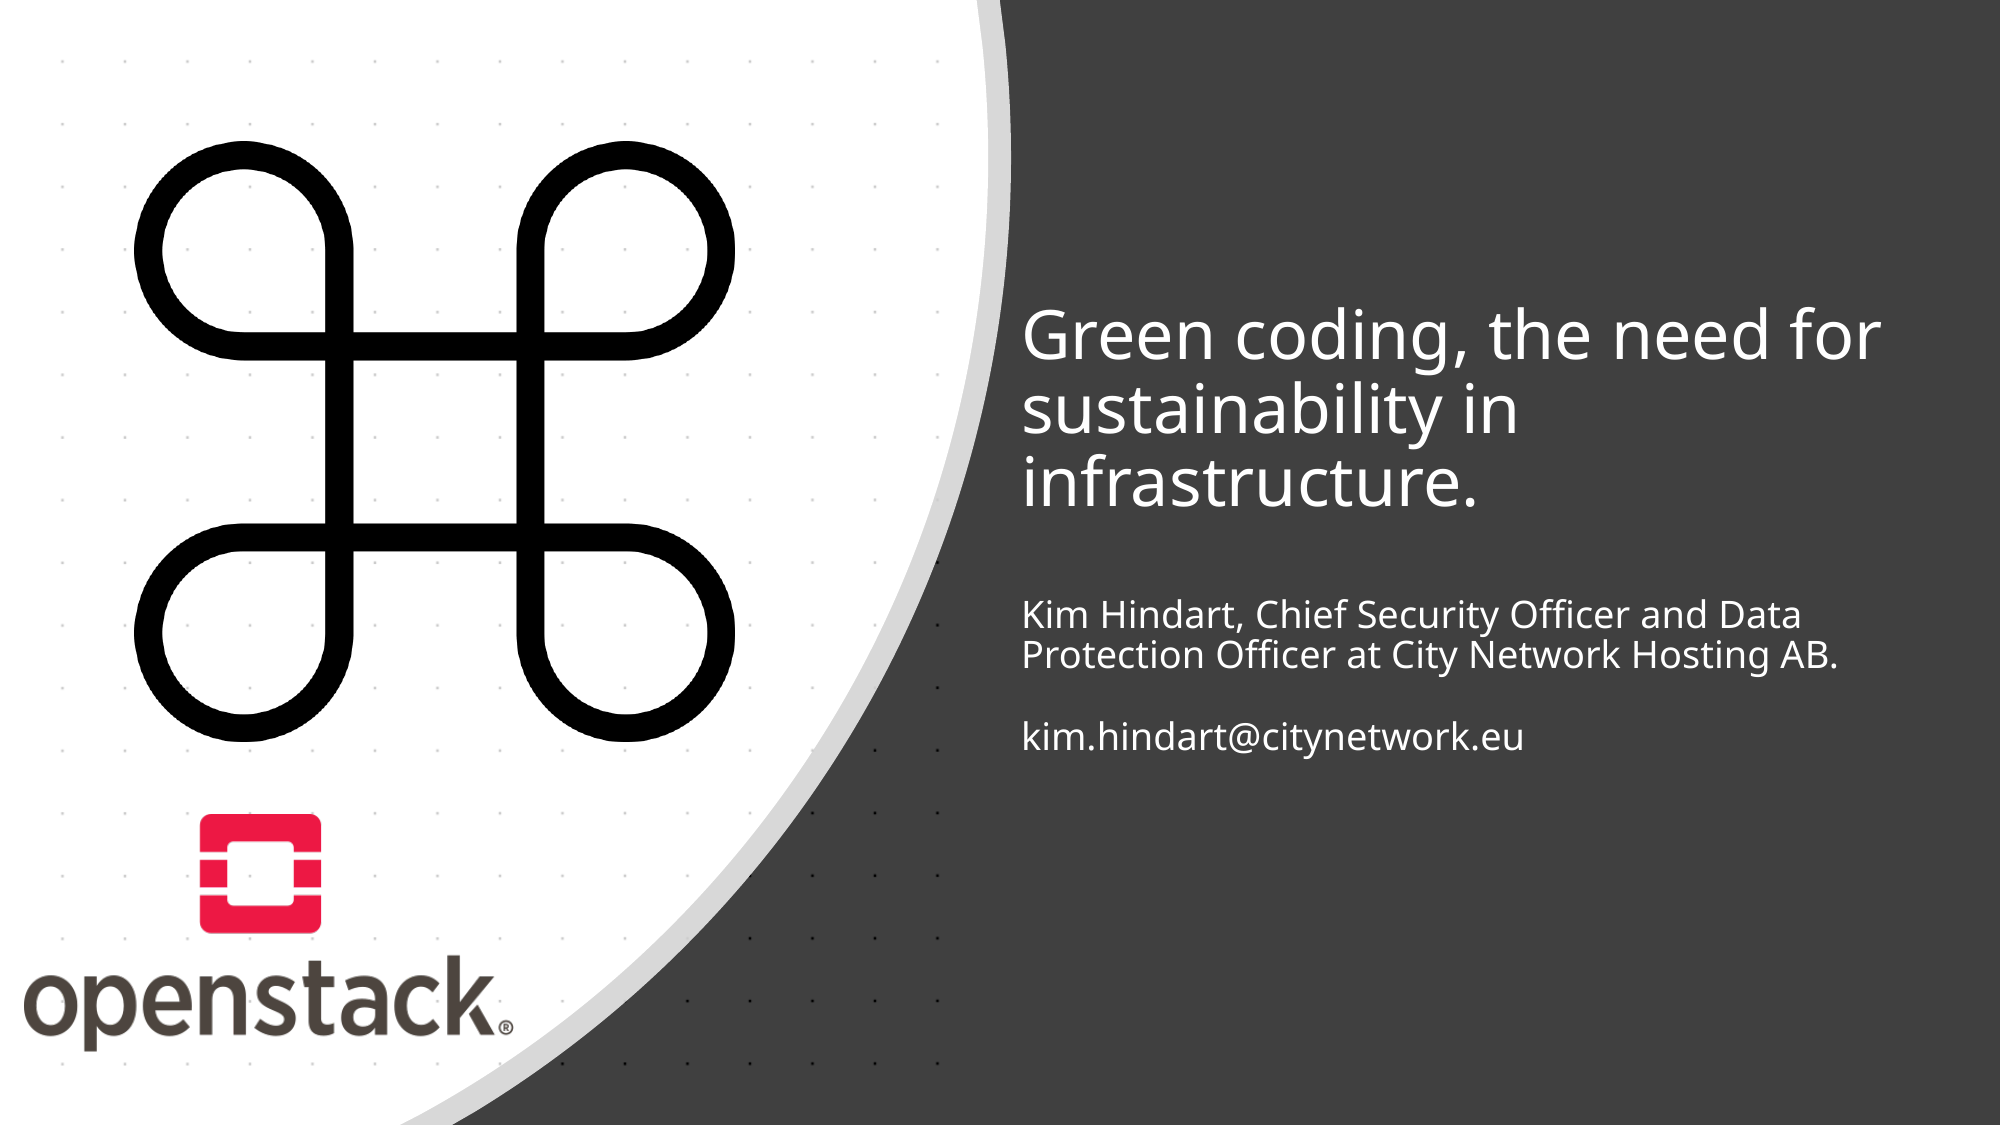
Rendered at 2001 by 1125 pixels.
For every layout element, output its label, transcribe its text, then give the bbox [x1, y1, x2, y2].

text_box [0, 0, 2000, 1125]
text_box Green coding, the need for sustainability in infrastructure. Kim Hindart, Chief Security Officer and Data Protection Officer at City Network Hosting AB. kim.hindart@citynetwork.eu [1006, 292, 1985, 767]
picture [24, 814, 514, 1052]
picture [134, 141, 735, 742]
picture [454, 441, 976, 1125]
